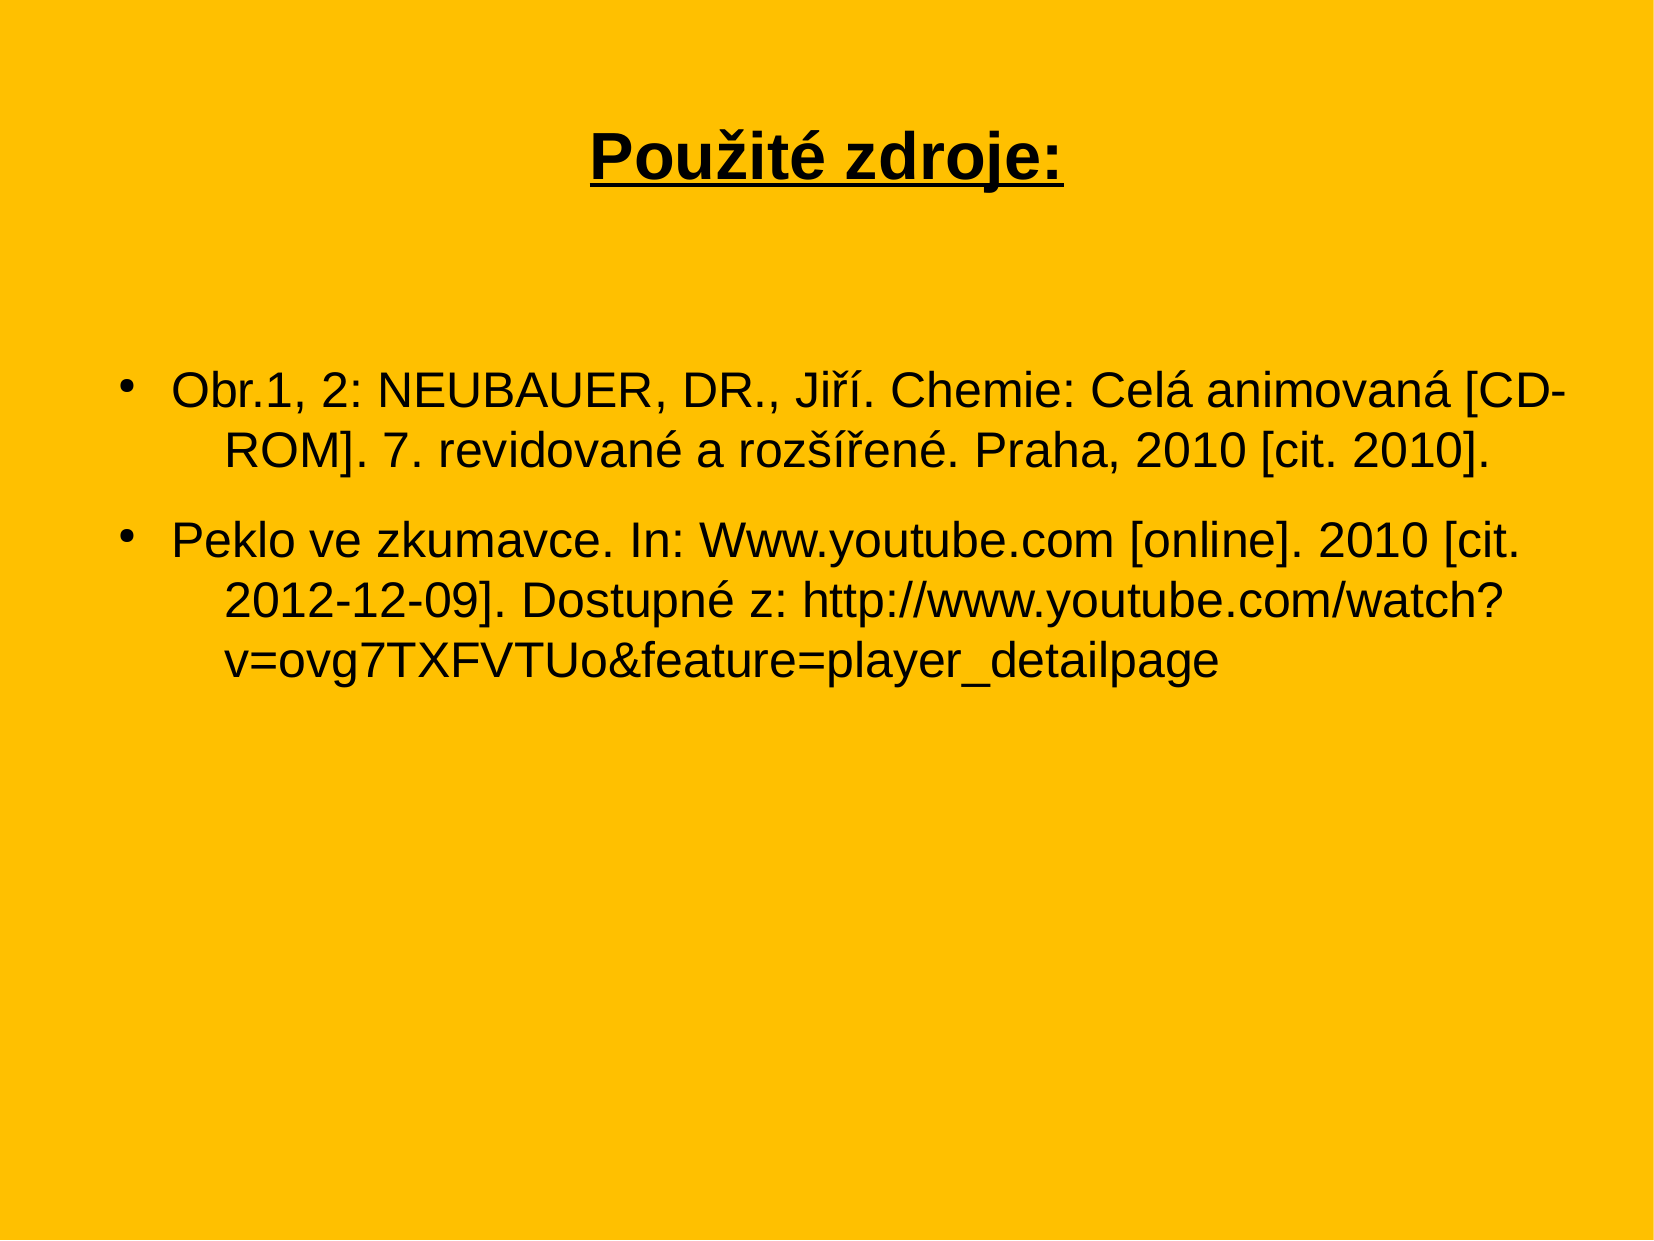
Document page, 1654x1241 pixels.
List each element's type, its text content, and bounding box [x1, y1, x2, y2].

title Použité zdroje: [82, 49, 1571, 257]
list Obr.1, 2: NEUBAUER, DR., Jiří. Chemie: Celá animovaná [CD-ROM]. 7. revidované a rozšířené. Praha, 2010 [cit. 2010]. Peklo ve zkumavce. In: Www.youtube.com [online]. 2010 [cit. 2012-12-09]. Dostupné z: http://www.youtube.com/watch?v=ovg7TXFVTUo&feature=player_detailpage [82, 263, 1571, 977]
